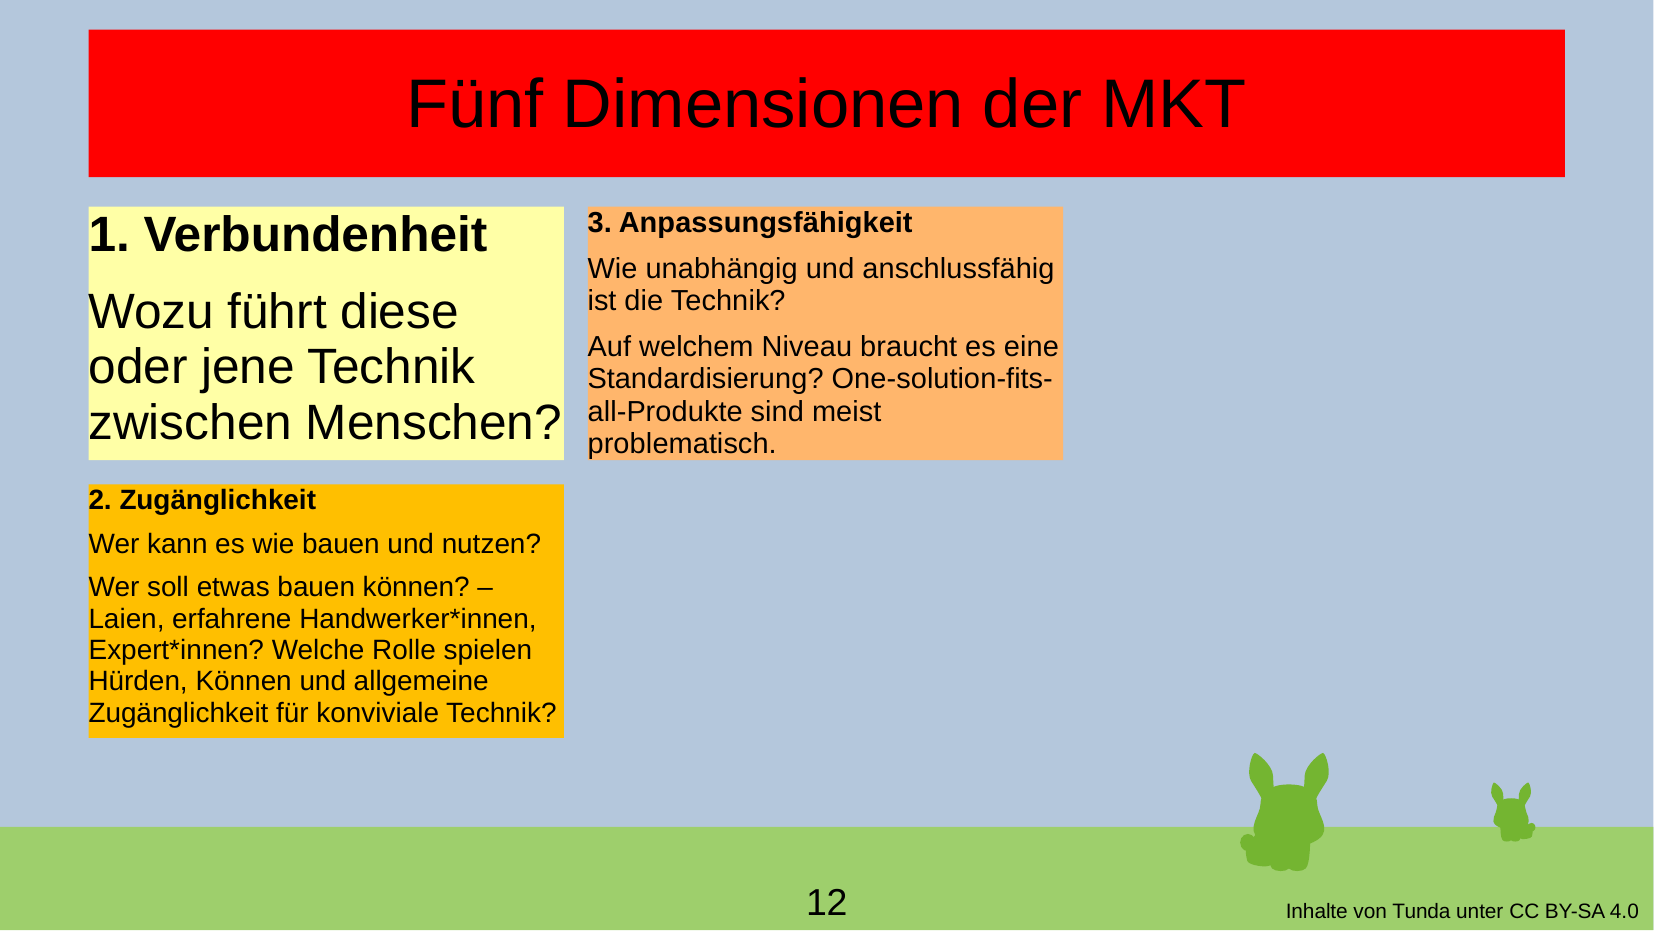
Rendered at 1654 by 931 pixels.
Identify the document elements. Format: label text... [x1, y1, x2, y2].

list 1. Verbundenheit Wozu führt diese oder jene Technik zwischen Menschen? [88, 206, 564, 461]
text_box Inhalte von Tunda unter CC BY-SA 4.0 [944, 856, 1654, 931]
text_box <Foliennummer> [259, 874, 944, 931]
title Fünf Dimensionen der MKT [88, 29, 1565, 178]
list 3. Anpassungsfähigkeit Wie unabhängig und anschlussfähig ist die Technik? Auf welchem Niveau braucht es eine Standardisierung? One-solution-fits-all-Produkte sind meist problematisch. [587, 206, 1064, 461]
list 2. Zugänglichkeit Wer kann es wie bauen und nutzen? Wer soll etwas bauen können? – Laien, erfahrene Handwerker*innen, Expert*innen? Welche Rolle spielen Hürden, Können und allgemeine Zugänglichkeit für konviviale Technik? [88, 484, 564, 738]
